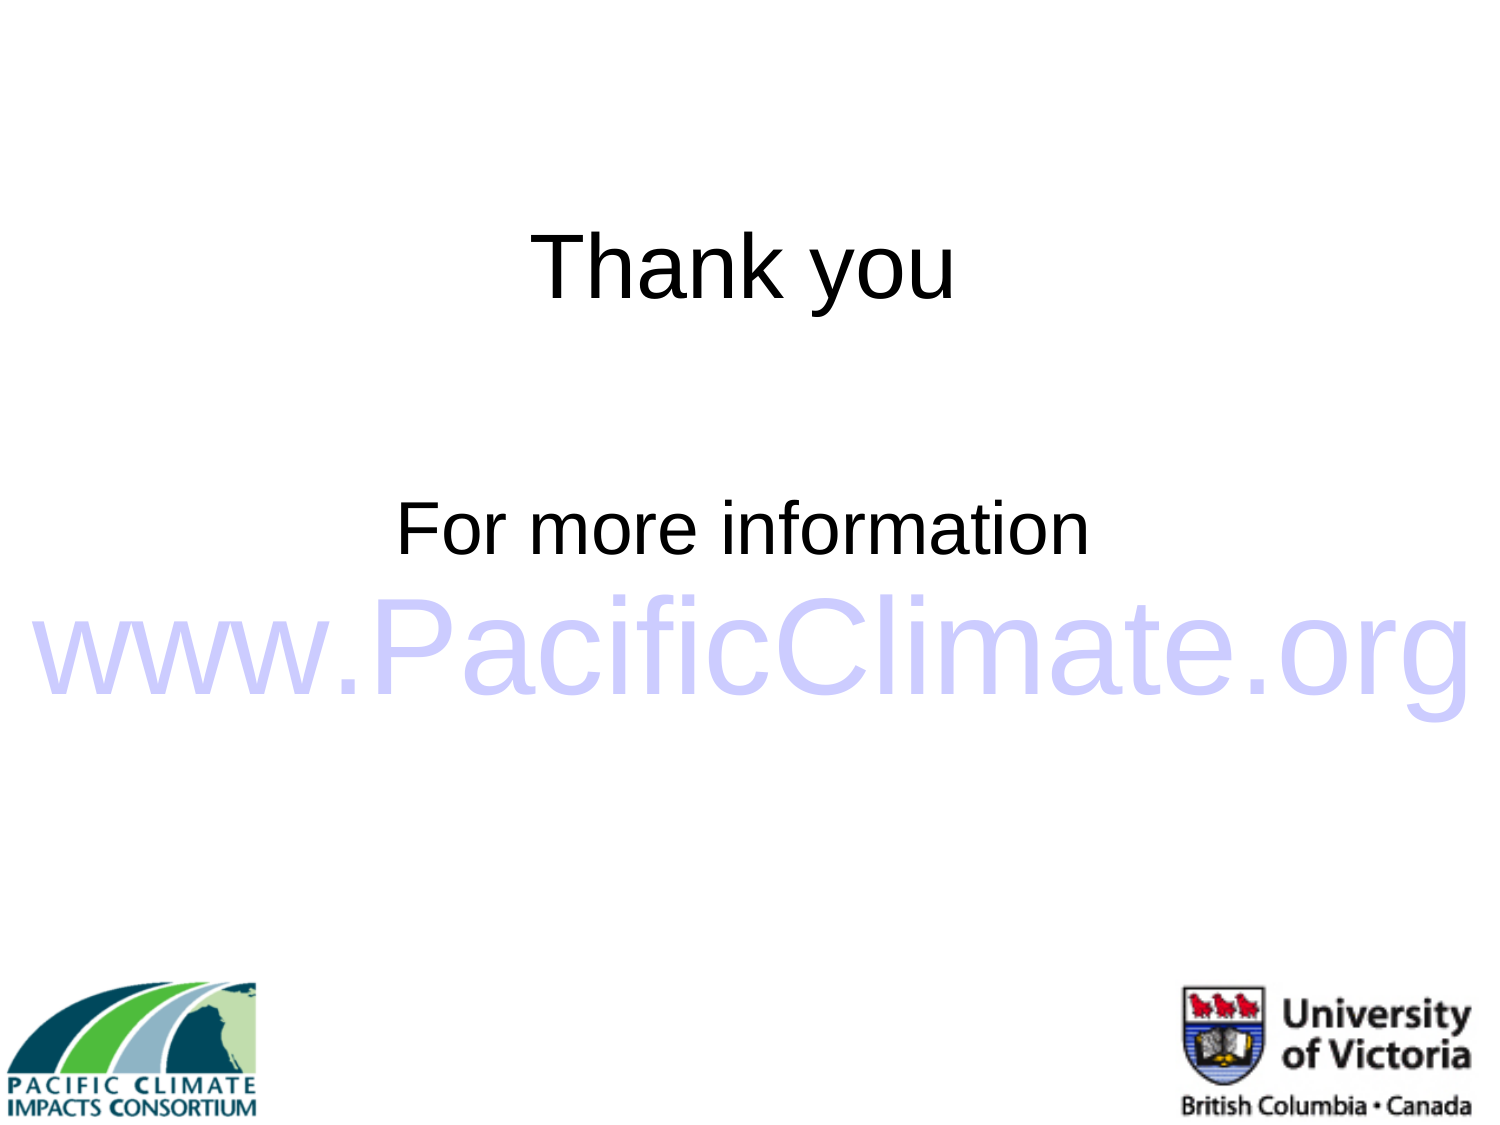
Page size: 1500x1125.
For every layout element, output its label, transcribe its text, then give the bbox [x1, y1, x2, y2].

chart [0, 976, 263, 1124]
picture [1175, 979, 1500, 1124]
title Thank you For more information www.PacificClimate.org [0, 189, 1500, 751]
